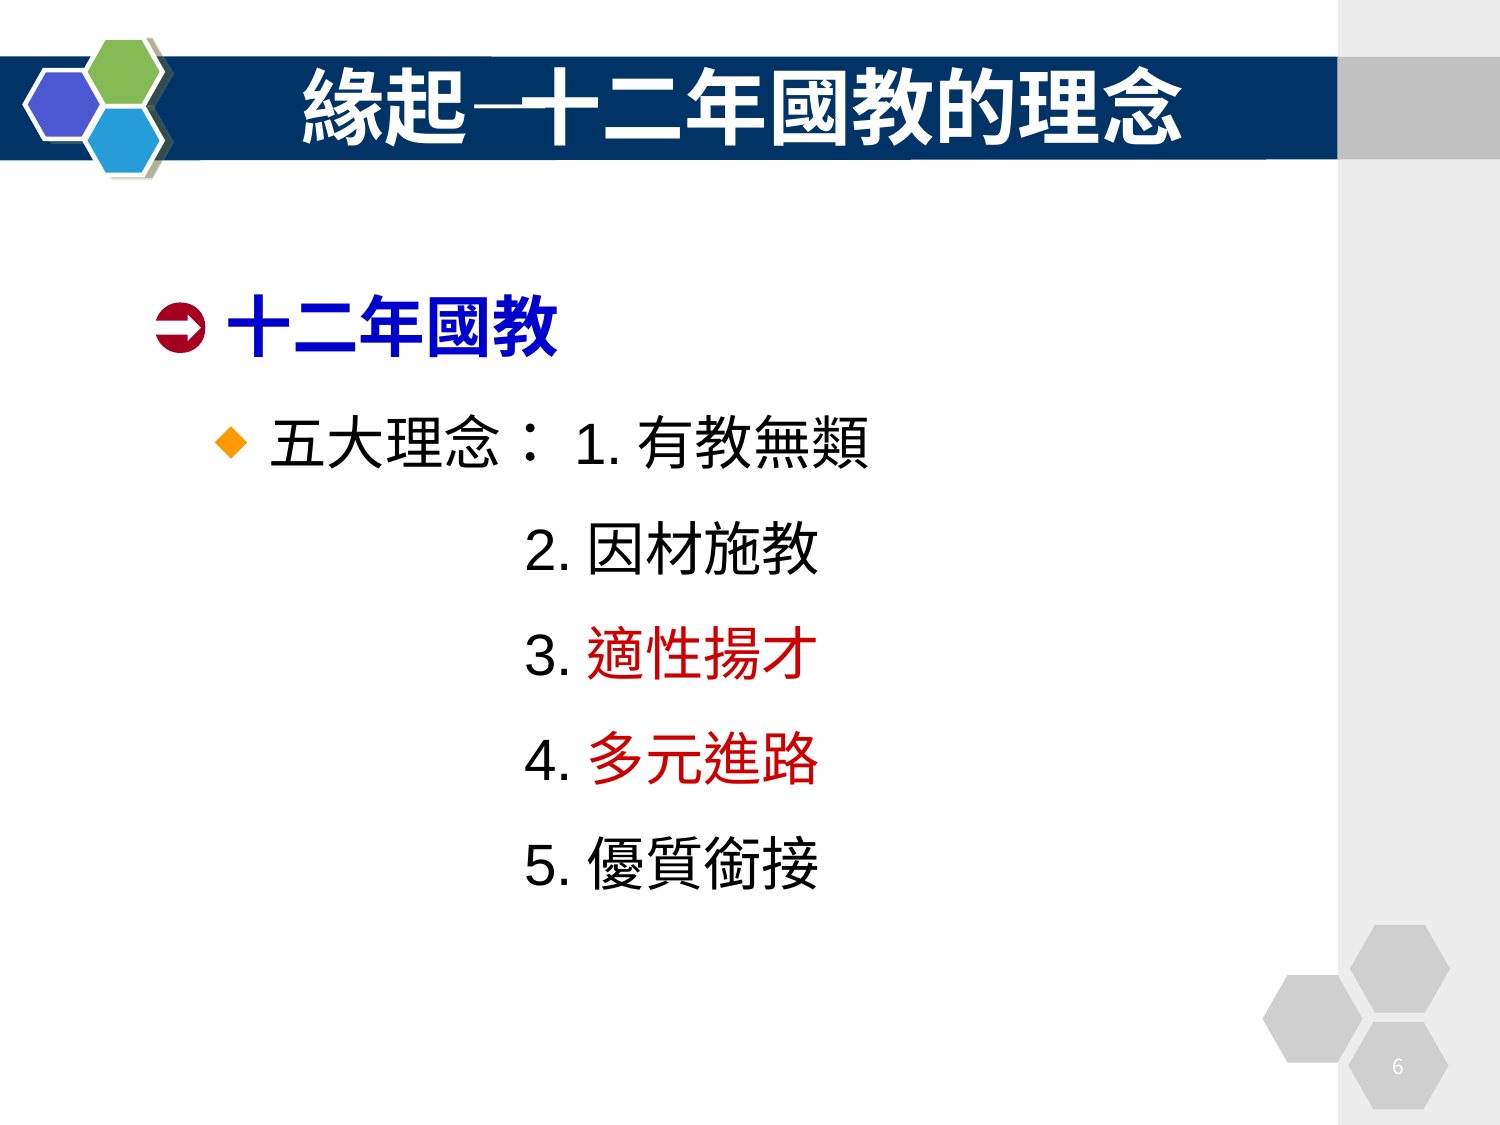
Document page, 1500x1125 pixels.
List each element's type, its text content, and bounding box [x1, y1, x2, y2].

text_box 十二年國教 五大理念：1.有教無類 2.因材施教 3.適性揚才 4.多元進路 5.優質銜接 [135, 237, 1376, 906]
text_box 緣起—十二年國教的理念 [37, 47, 1449, 163]
